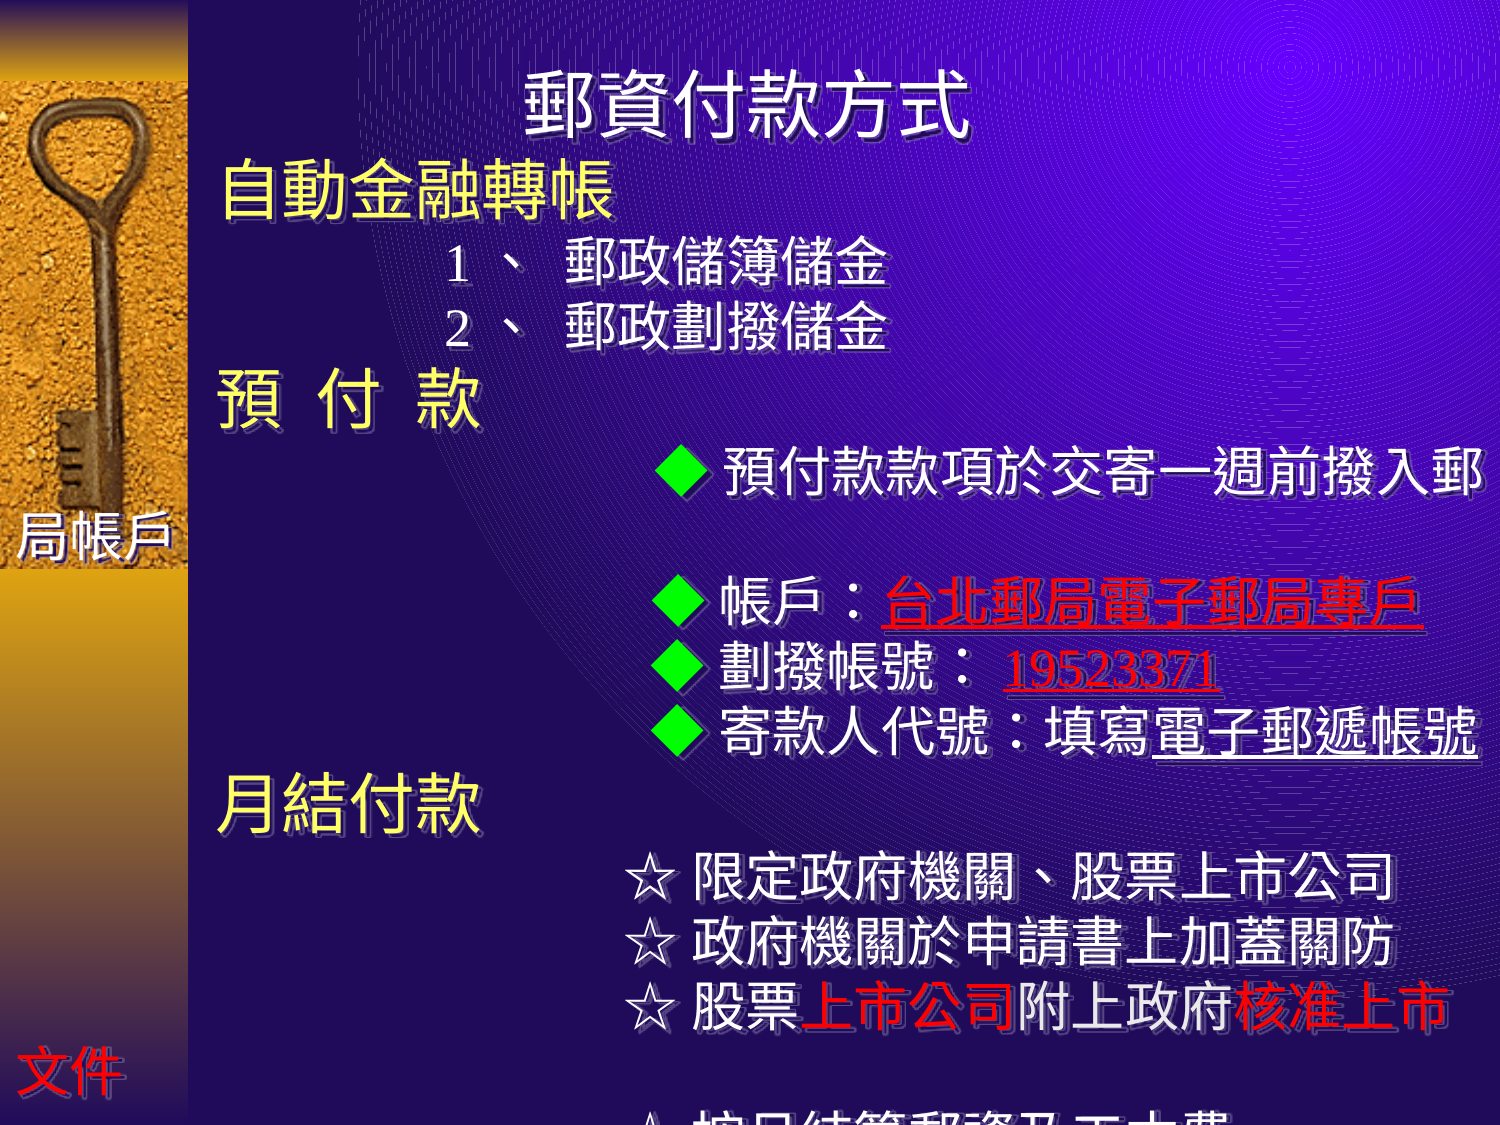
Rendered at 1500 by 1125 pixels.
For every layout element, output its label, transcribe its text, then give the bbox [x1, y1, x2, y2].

text_box 郵資付款方式 自動金融轉帳 1、 郵政儲簿儲金 2、 郵政劃撥儲金 預 付 款 ◆預付款款項於交寄一週前撥入郵局帳戶 ◆帳戶：台北郵局電子郵局專戶 ◆劃撥帳號：19523371 ◆寄款人代號：填寫電子郵遞帳號 月結付款 ☆限定政府機關、股票上市公司 ☆政府機關於申請書上加蓋關防 ☆股票上市公司附上政府核准上市文件 ☆按月結算郵資及工本費 [0, 50, 1500, 1125]
